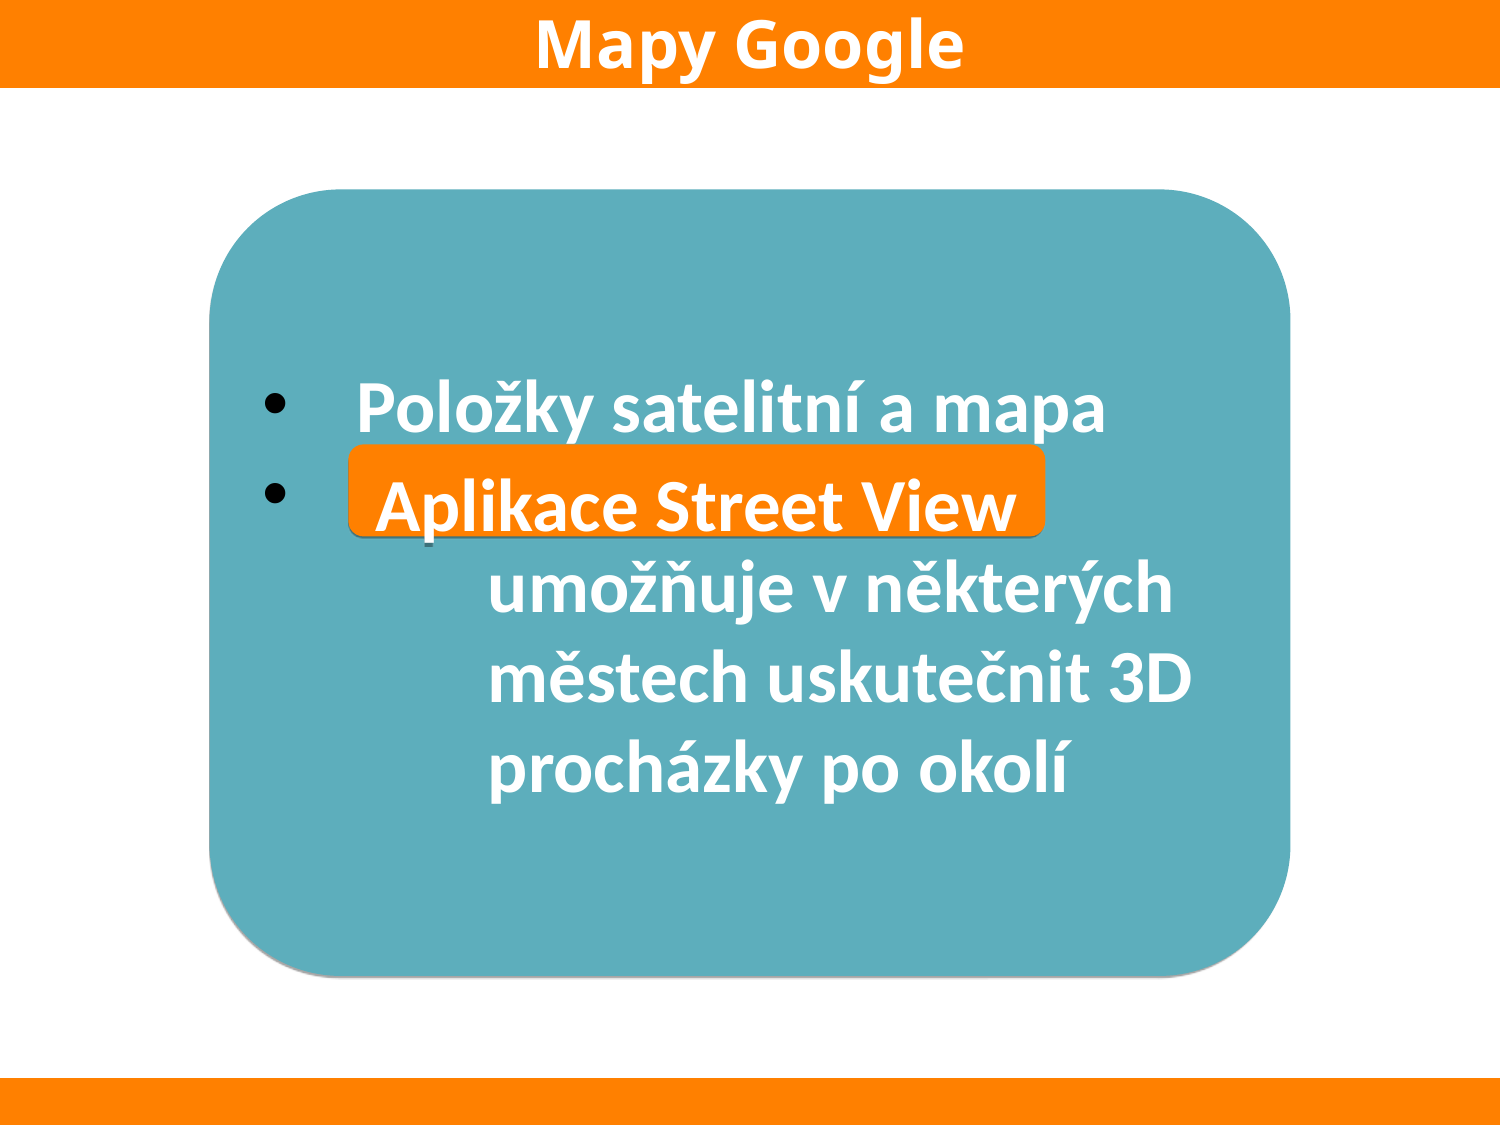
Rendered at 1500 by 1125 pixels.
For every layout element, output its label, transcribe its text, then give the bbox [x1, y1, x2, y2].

text_box Položky satelitní a mapa Aplikace Street View umožňuje v některých městech uskutečnit 3D procházky po okolí [209, 189, 1291, 976]
text_box Aplikace Street View [348, 444, 1046, 537]
text_box [0, 1078, 1500, 1125]
text_box Mapy Google [0, 0, 1500, 88]
